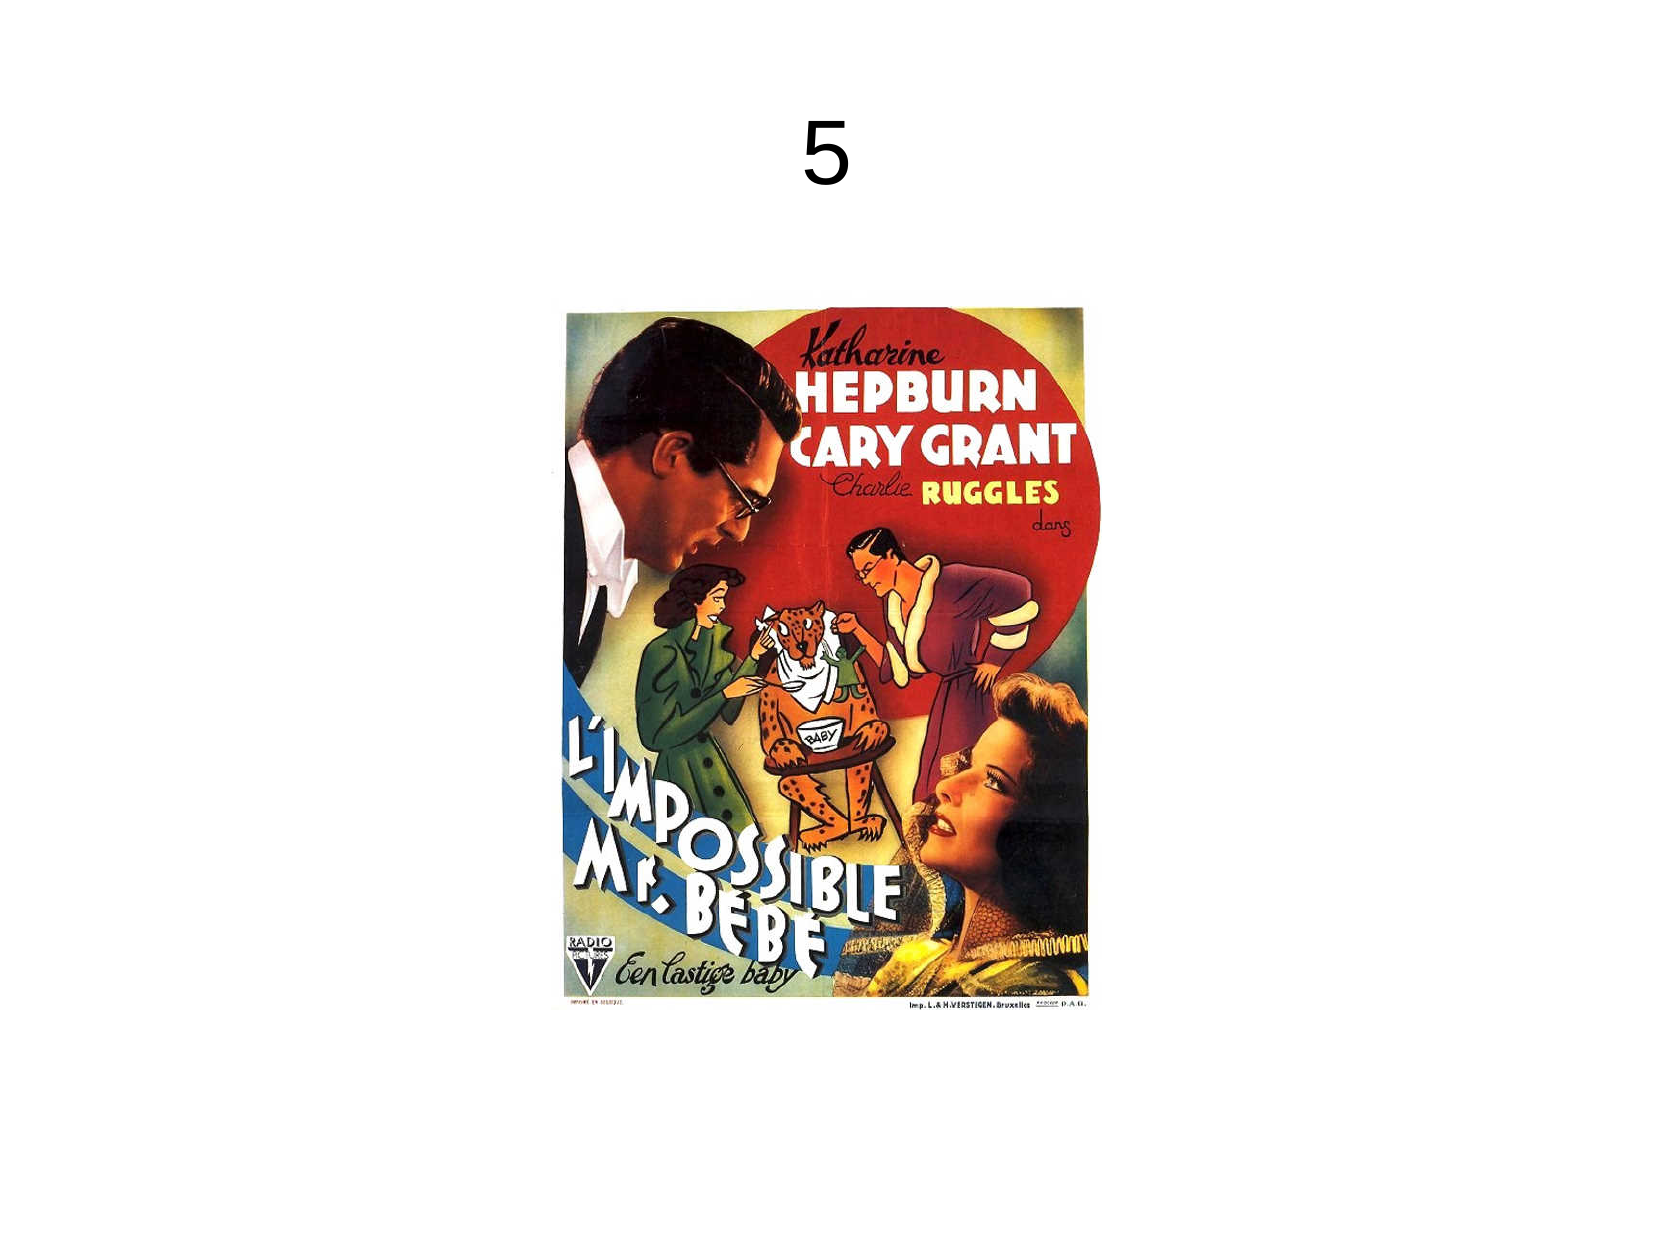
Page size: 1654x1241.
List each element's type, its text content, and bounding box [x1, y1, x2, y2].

title 5 [82, 49, 1571, 257]
picture [551, 290, 1102, 1010]
